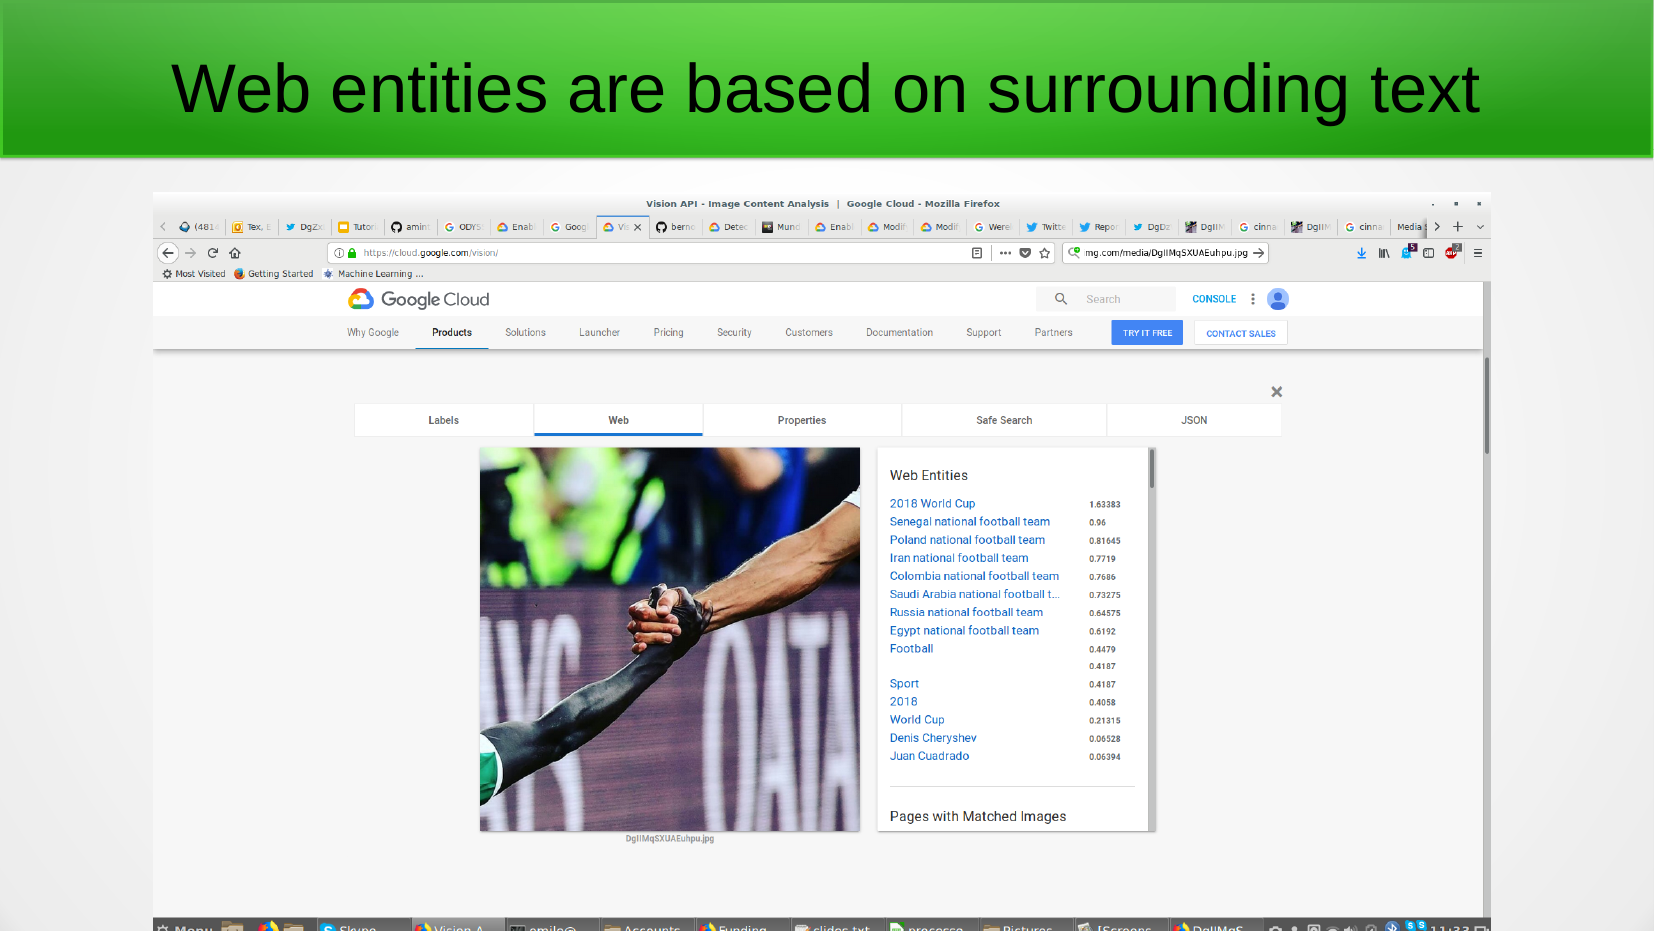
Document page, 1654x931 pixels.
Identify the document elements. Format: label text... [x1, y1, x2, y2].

title Web entities are based on surrounding text [82, 35, 1571, 142]
picture [153, 192, 1491, 931]
